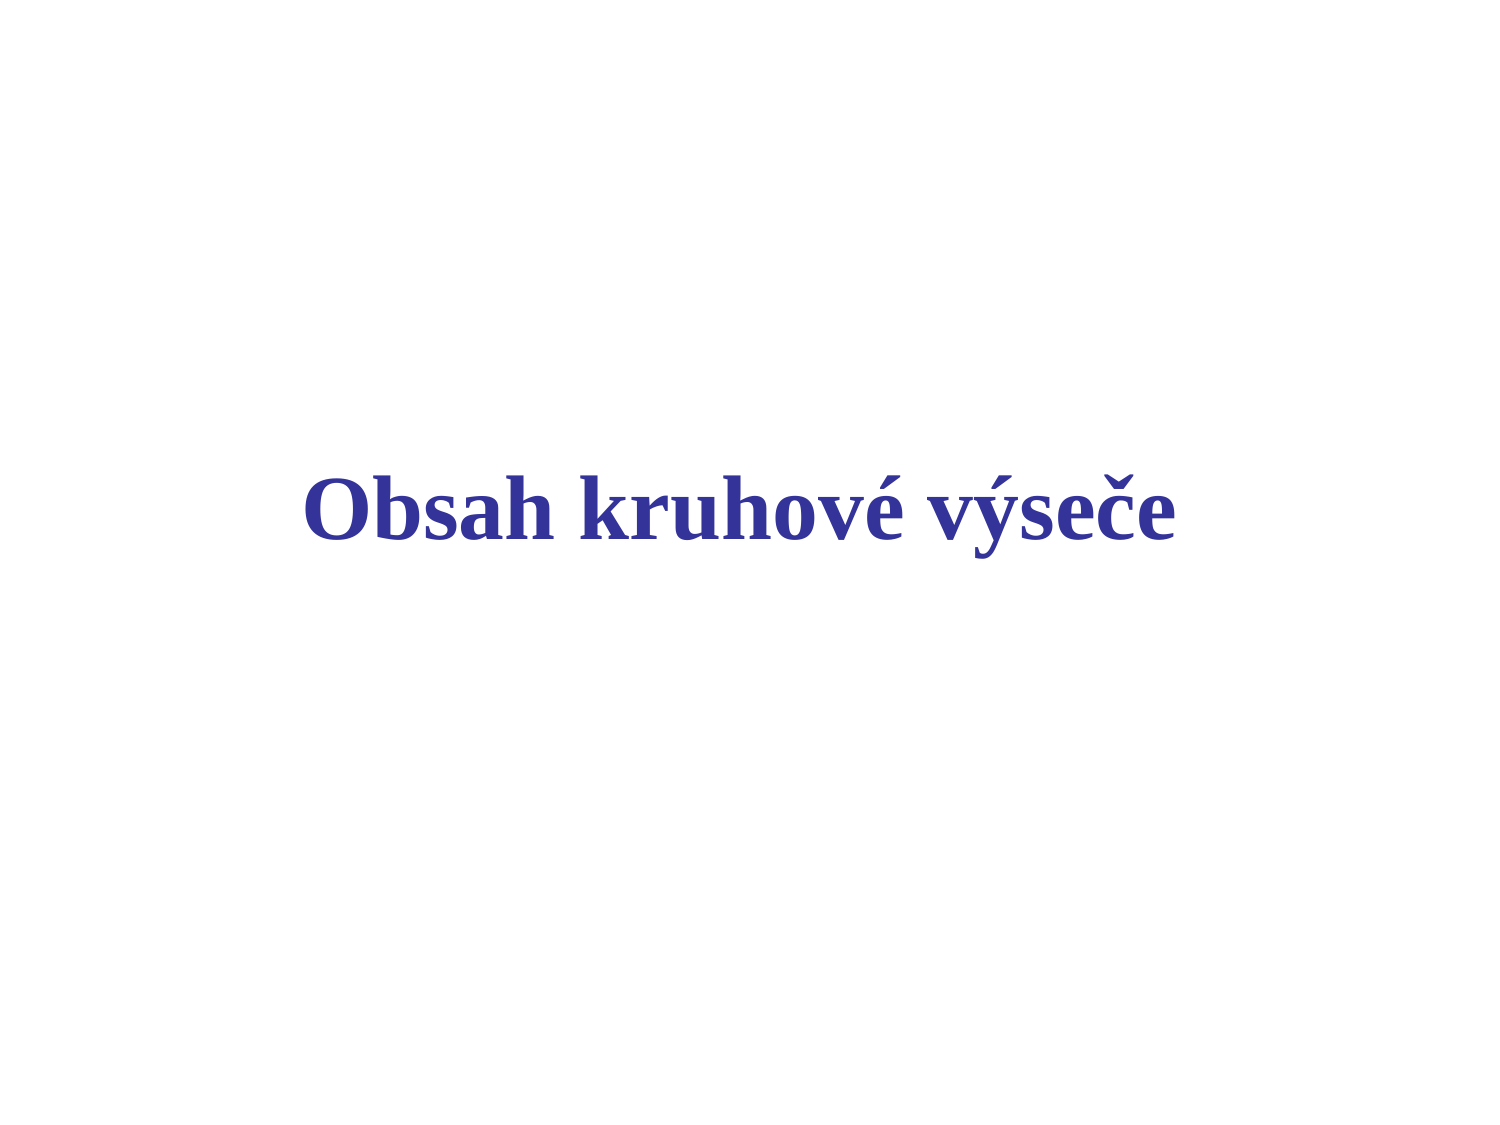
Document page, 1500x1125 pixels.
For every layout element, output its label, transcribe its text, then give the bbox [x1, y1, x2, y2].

text_box Obsah kruhové výseče [64, 408, 1415, 597]
